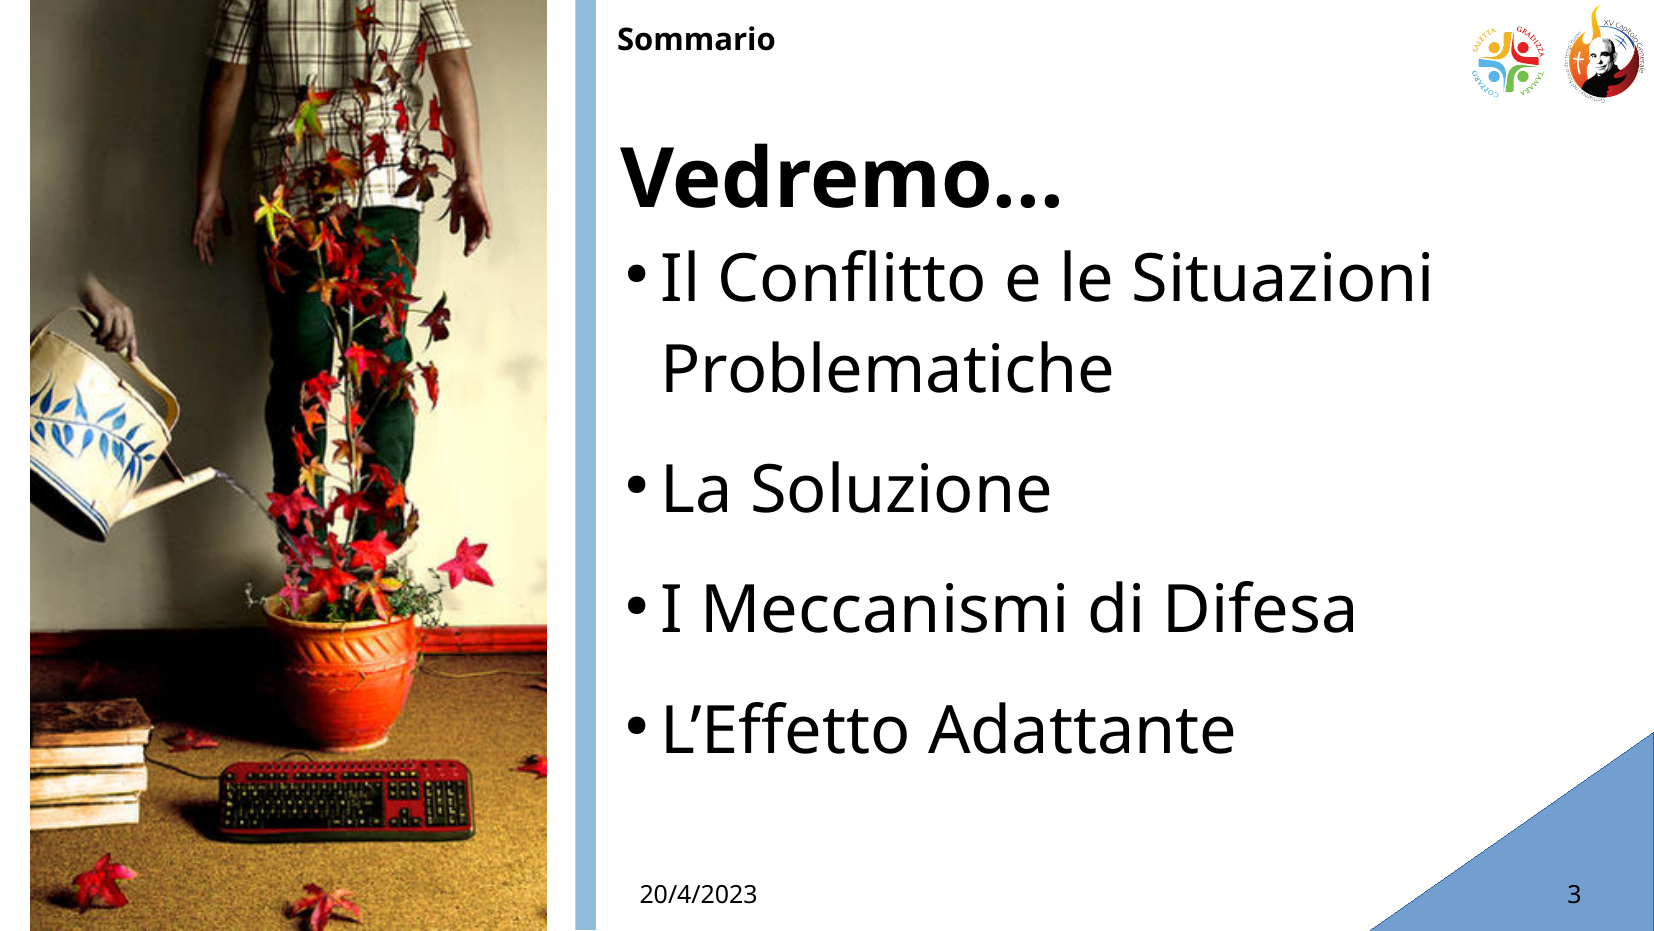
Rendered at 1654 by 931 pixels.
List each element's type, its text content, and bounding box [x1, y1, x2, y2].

picture [30, 0, 547, 931]
picture [1563, 4, 1646, 103]
subtitle Il Conflitto e le Situazioni Problematiche La Soluzione I Meccanismi di Difesa L’Effetto Adattante [624, 230, 1602, 866]
title Vedremo... [620, 118, 1617, 189]
text_box Sommario [602, 9, 1335, 63]
